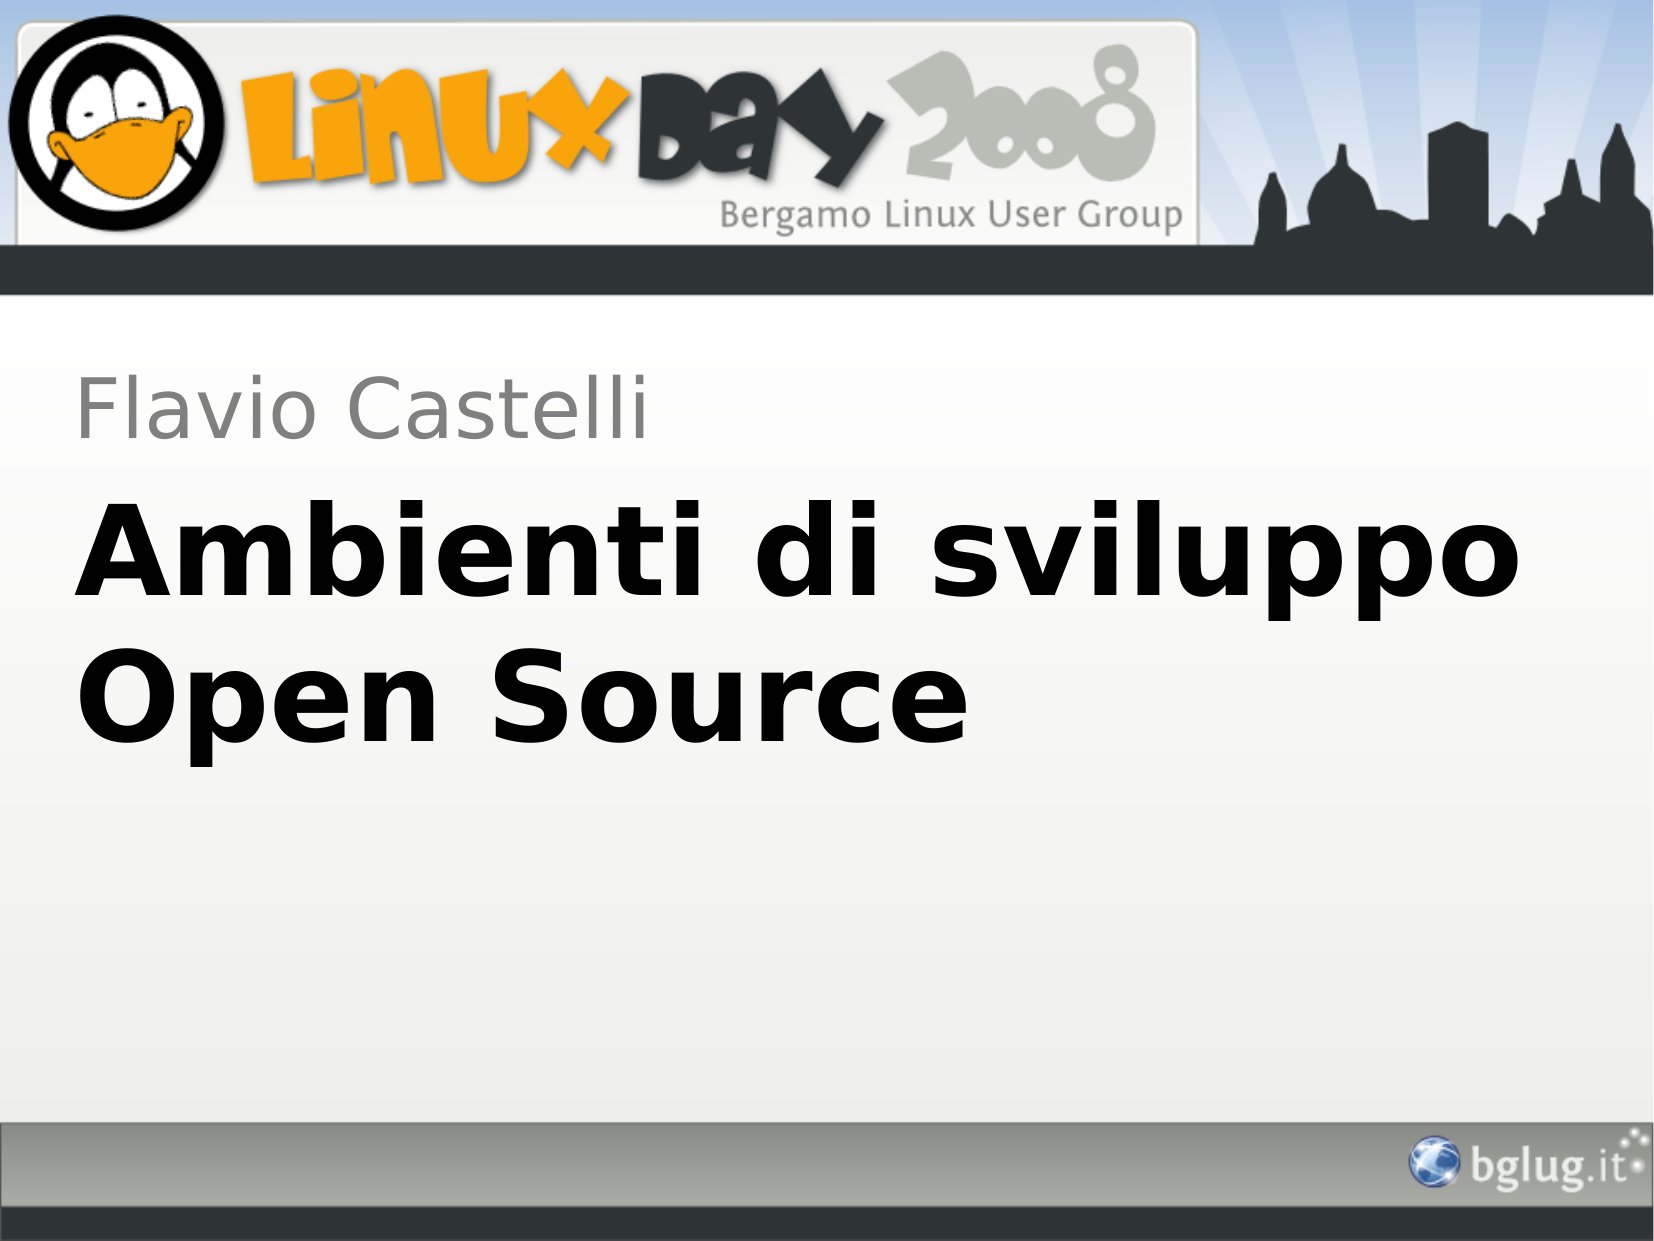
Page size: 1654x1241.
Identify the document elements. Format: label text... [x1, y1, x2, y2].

text_box Flavio Castelli [59, 354, 607, 463]
text_box Ambienti di sviluppo Open Source [59, 472, 1319, 767]
picture [0, 0, 1654, 1241]
